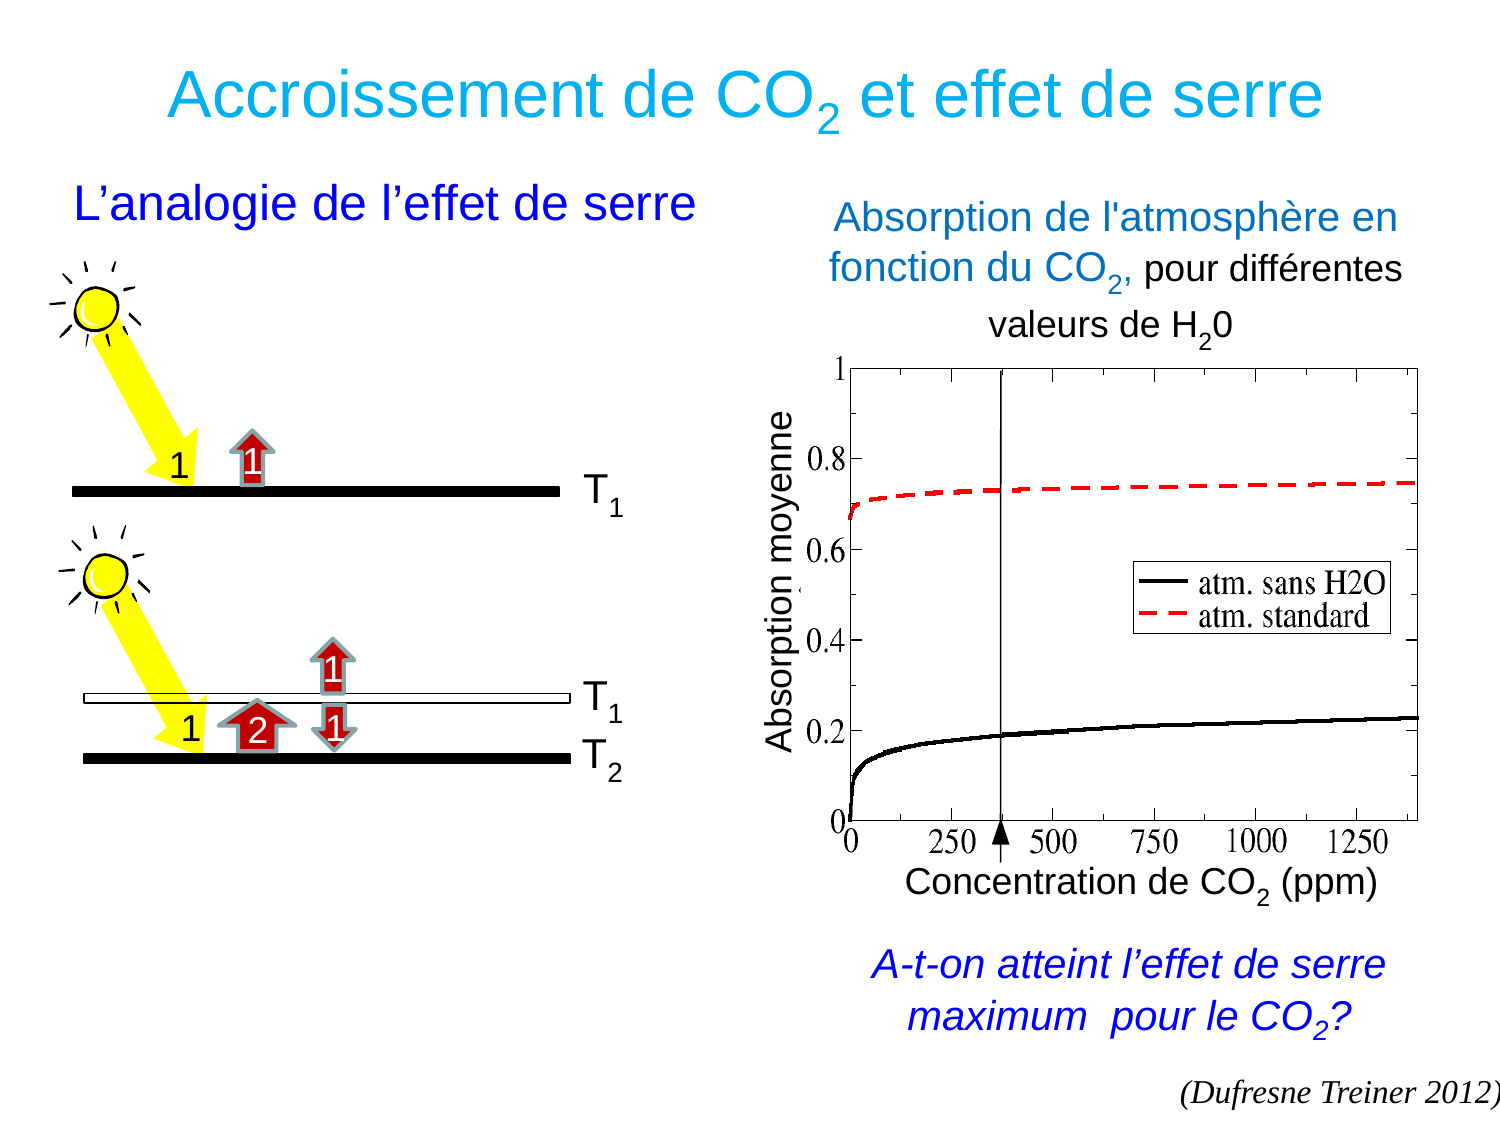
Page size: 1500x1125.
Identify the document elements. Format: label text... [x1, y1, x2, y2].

text_box [82, 553, 187, 693]
text_box [132, 553, 145, 559]
text_box [84, 751, 566, 763]
text_box [120, 524, 127, 540]
text_box 2 [232, 698, 282, 759]
text_box [94, 601, 98, 615]
text_box Absorption de l'atmosphère en fonction du CO2, pour différentes valeurs de H20 [788, 182, 1444, 343]
text_box 1 [165, 696, 220, 751]
picture [764, 335, 1462, 918]
text_box A-t-on atteint l’effet de serre maximum pour le CO2? [764, 932, 1495, 1076]
text_box [73, 286, 182, 454]
text_box [49, 301, 66, 306]
text_box T2 [566, 719, 642, 785]
text_box [153, 728, 165, 743]
text_box [20, 165, 752, 273]
text_box [123, 286, 136, 292]
text_box [128, 312, 142, 327]
text_box L’analogie de l’effet de serre [20, 166, 751, 261]
text_box [92, 525, 98, 539]
text_box [137, 579, 151, 594]
text_box (Dufresne Treiner 2012)‏ [1179, 1070, 1500, 1125]
text_box [59, 324, 73, 339]
text_box [62, 273, 73, 284]
text_box T1 [568, 454, 643, 523]
text_box [71, 540, 82, 551]
text_box [73, 487, 154, 496]
text_box 1 [154, 433, 208, 552]
text_box 1 [307, 637, 357, 698]
text_box 1 [227, 429, 277, 490]
text_box Absorption moyenne [753, 396, 799, 769]
text_box Concentration de CO2 (ppm) [896, 856, 1387, 912]
text_box [68, 591, 82, 606]
text_box T1 [567, 661, 652, 739]
text_box [218, 716, 232, 726]
text_box [208, 487, 559, 496]
text_box [190, 427, 198, 433]
text_box [144, 463, 154, 476]
text_box [148, 694, 189, 702]
text_box [154, 704, 165, 725]
text_box 1 [310, 696, 360, 757]
text_box [282, 716, 296, 726]
text_box [58, 568, 75, 573]
text_box [85, 334, 89, 348]
text_box Accroissement de CO2 et effet de serre [85, 30, 1407, 152]
